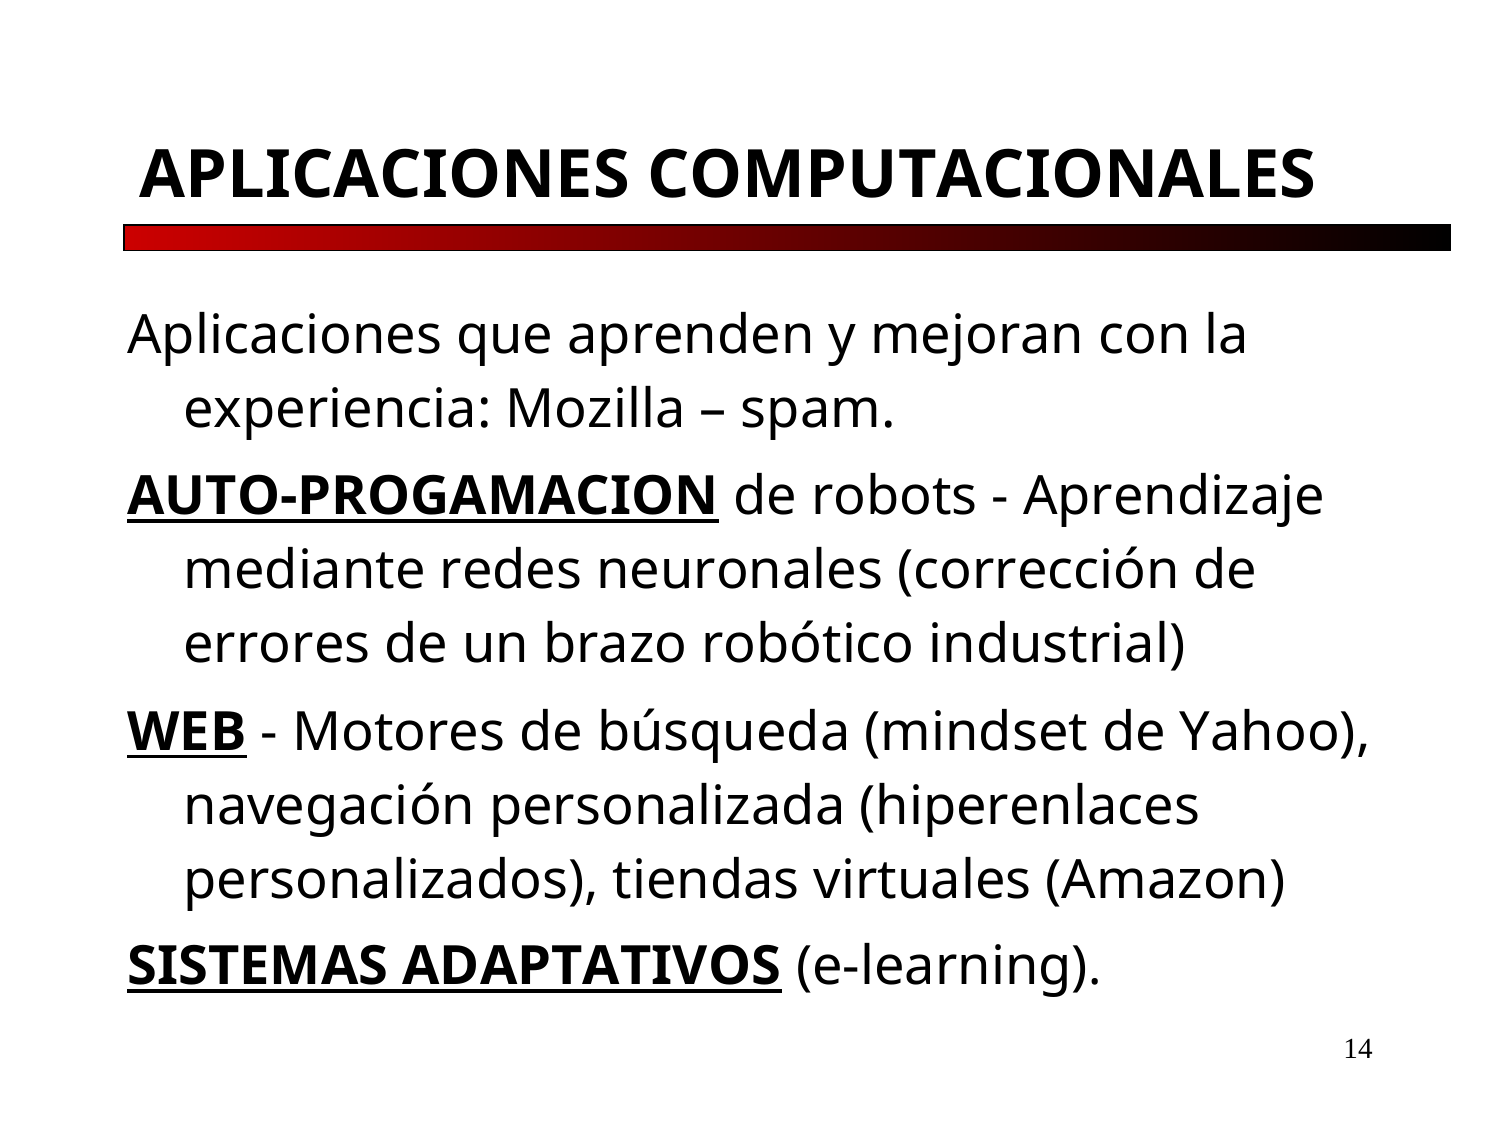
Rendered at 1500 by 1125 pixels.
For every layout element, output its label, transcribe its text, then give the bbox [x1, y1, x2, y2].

title APLICACIONES COMPUTACIONALES [125, 54, 1401, 225]
list Aplicaciones que aprenden y mejoran con la experiencia: Mozilla – spam. AUTO-PROGAMACION de robots - Aprendizaje mediante redes neuronales (corrección de errores de un brazo robótico industrial) WEB - Motores de búsqueda (mindset de Yahoo), navegación personalizada (hiperenlaces personalizados), tiendas virtuales (Amazon) SISTEMAS ADAPTATIVOS (e-learning). [112, 287, 1388, 1088]
